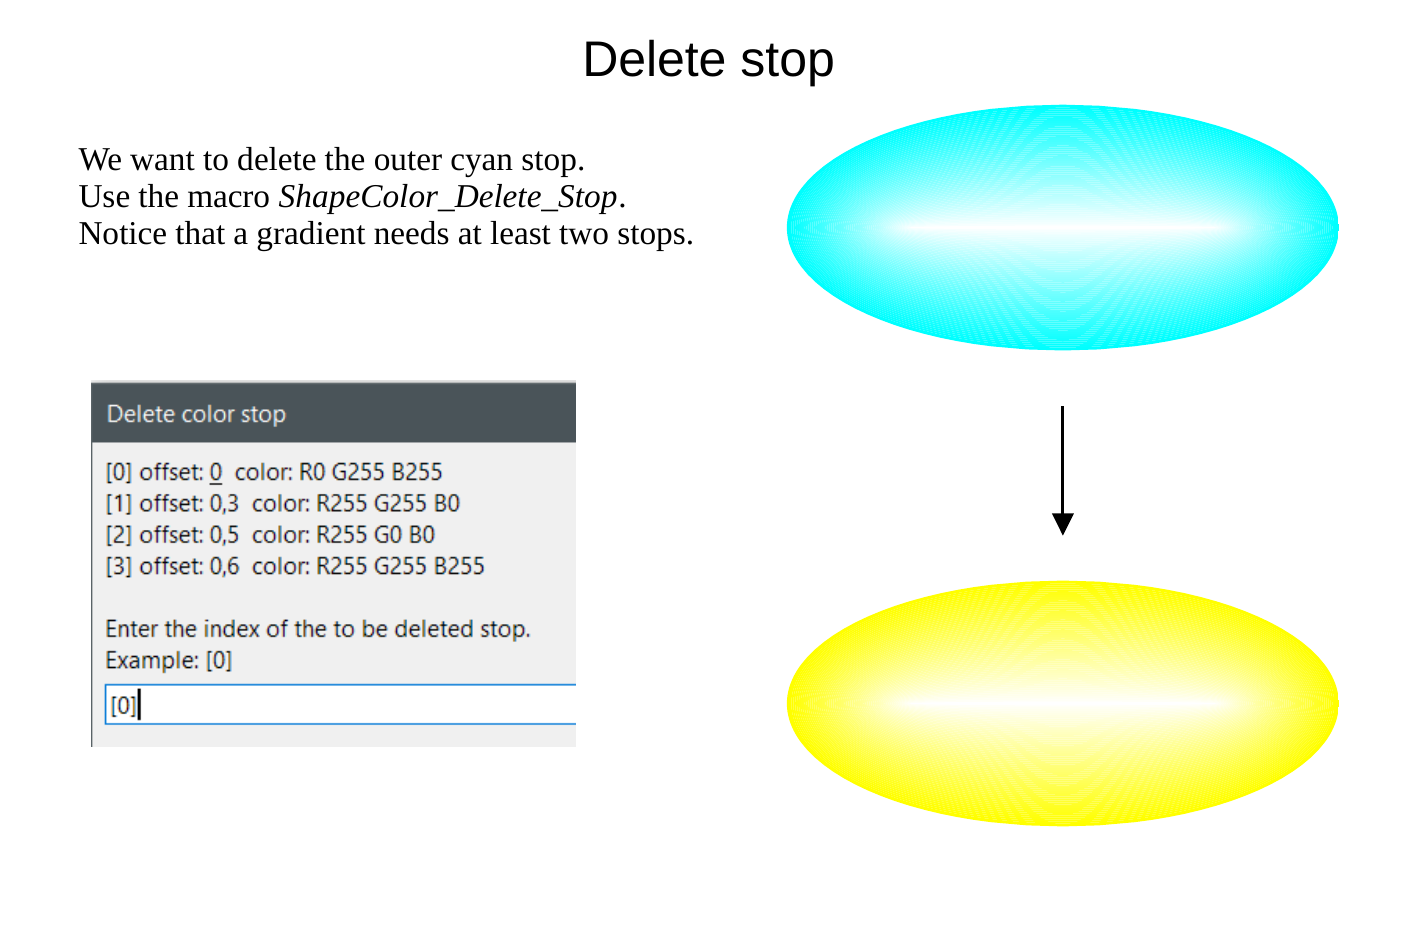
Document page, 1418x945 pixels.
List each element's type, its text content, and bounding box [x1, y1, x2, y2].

text_box [786, 580, 1339, 827]
text_box [786, 104, 1339, 351]
picture [91, 380, 576, 747]
text_box We want to delete the outer cyan stop. Use the macro ShapeColor_Delete_Stop. Notice that a gradient needs at least two stops. [78, 140, 713, 304]
title Delete stop [0, 0, 1418, 119]
